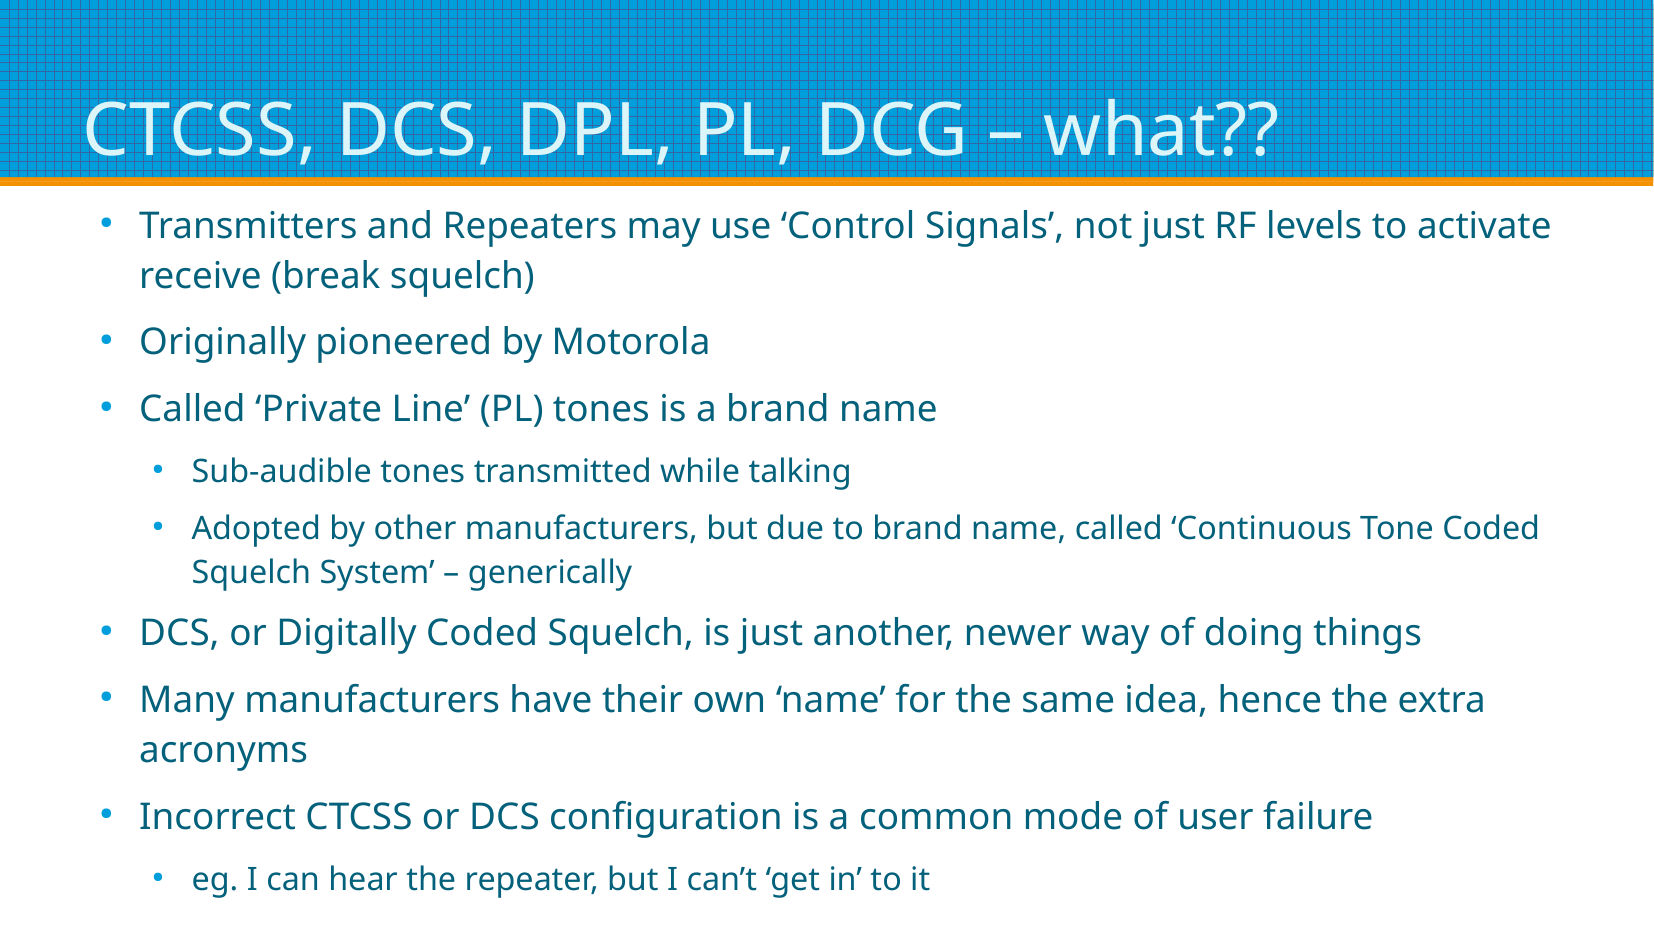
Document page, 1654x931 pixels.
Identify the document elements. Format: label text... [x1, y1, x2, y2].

title CTCSS, DCS, DPL, PL, DCG – what?? [82, 14, 1571, 178]
list Transmitters and Repeaters may use ‘Control Signals’, not just RF levels to activate receive (break squelch) Originally pioneered by Motorola Called ‘Private Line’ (PL) tones is a brand name Sub-audible tones transmitted while talking Adopted by other manufacturers, but due to brand name, called ‘Continuous Tone Coded Squelch System’ – generically DCS, or Digitally Coded Squelch, is just another, newer way of doing things Many manufacturers have their own ‘name’ for the same idea, hence the extra acronyms Incorrect CTCSS or DCS configuration is a common mode of user failure eg. I can hear the repeater, but I can’t ‘get in’ to it [86, 198, 1576, 901]
